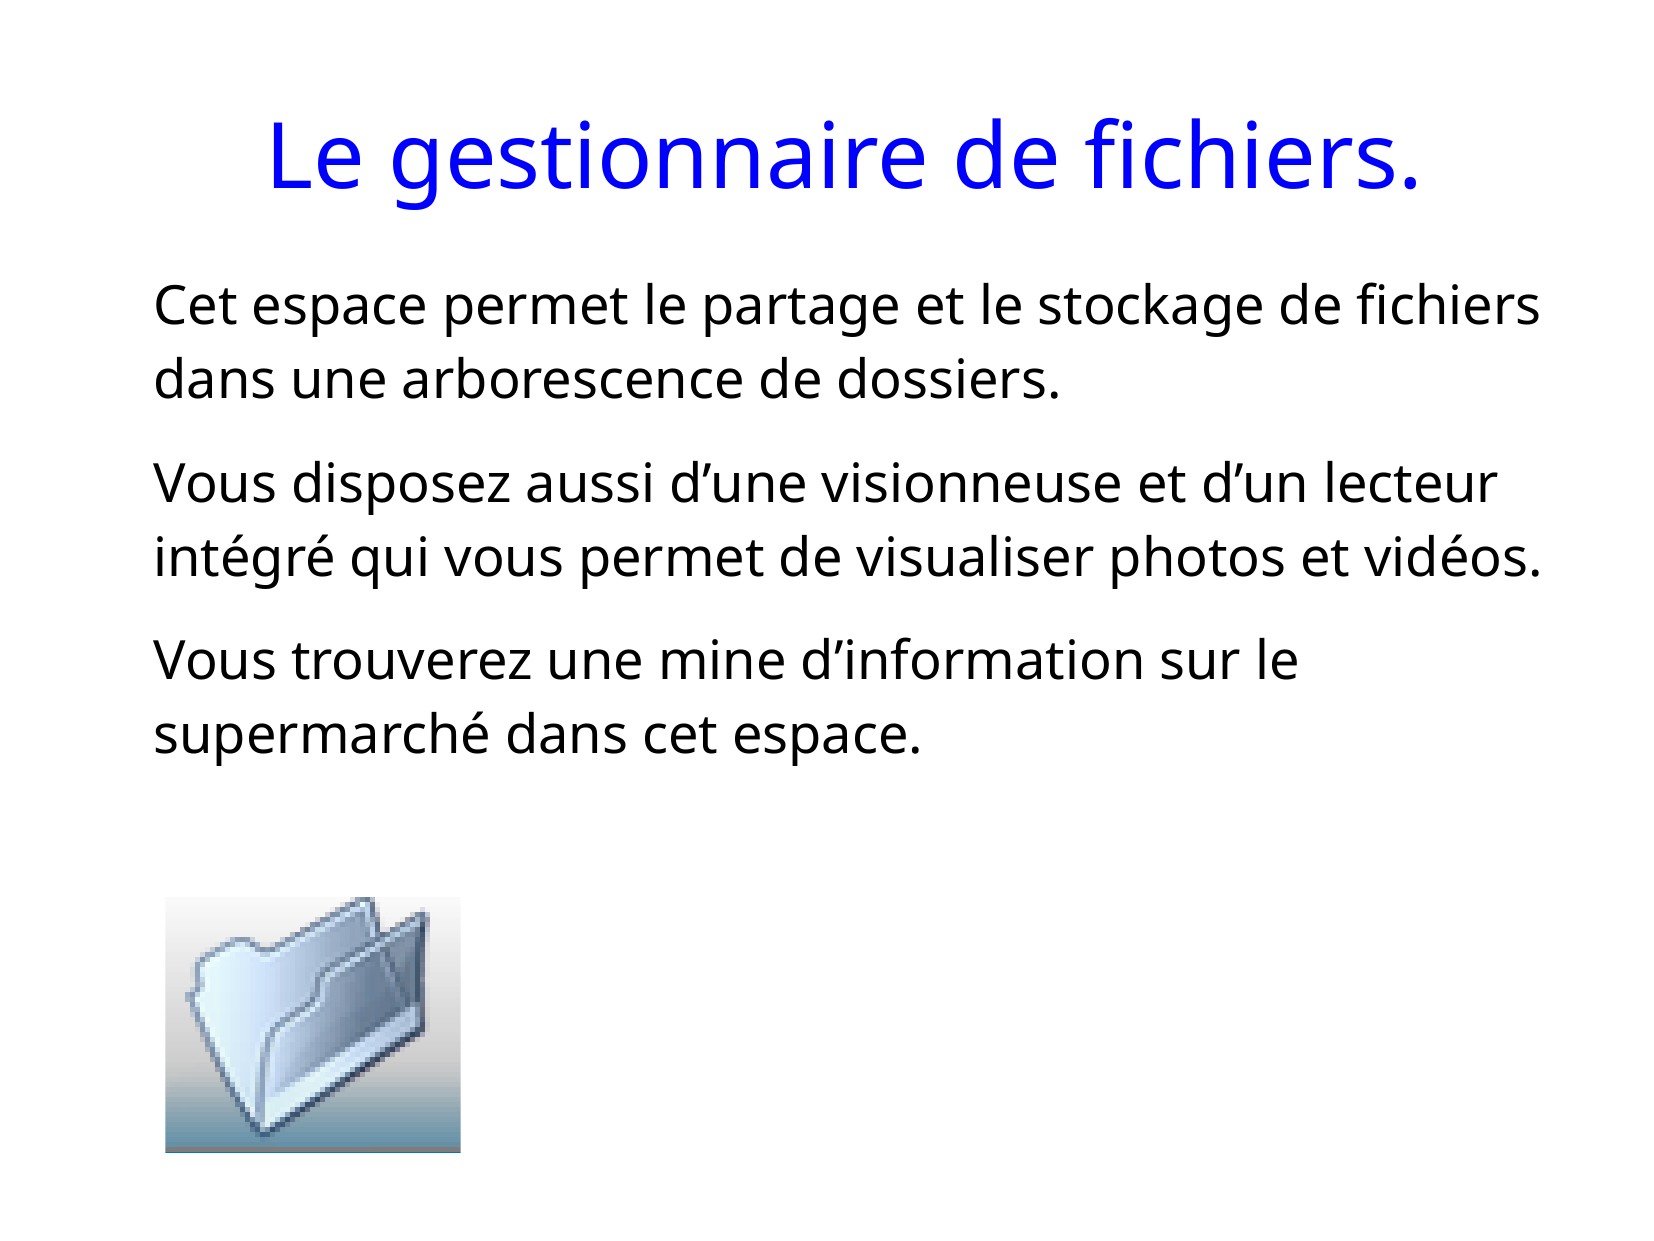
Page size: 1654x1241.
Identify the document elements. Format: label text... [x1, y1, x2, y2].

list Cet espace permet le partage et le stockage de fichiers dans une arborescence de dossiers. Vous disposez aussi d’une visionneuse et d’un lecteur intégré qui vous permet de visualiser photos et vidéos. Vous trouverez une mine d’information sur le supermarché dans cet espace. [82, 266, 1571, 986]
picture [165, 897, 461, 1153]
title Le gestionnaire de fichiers. [82, 49, 1571, 257]
